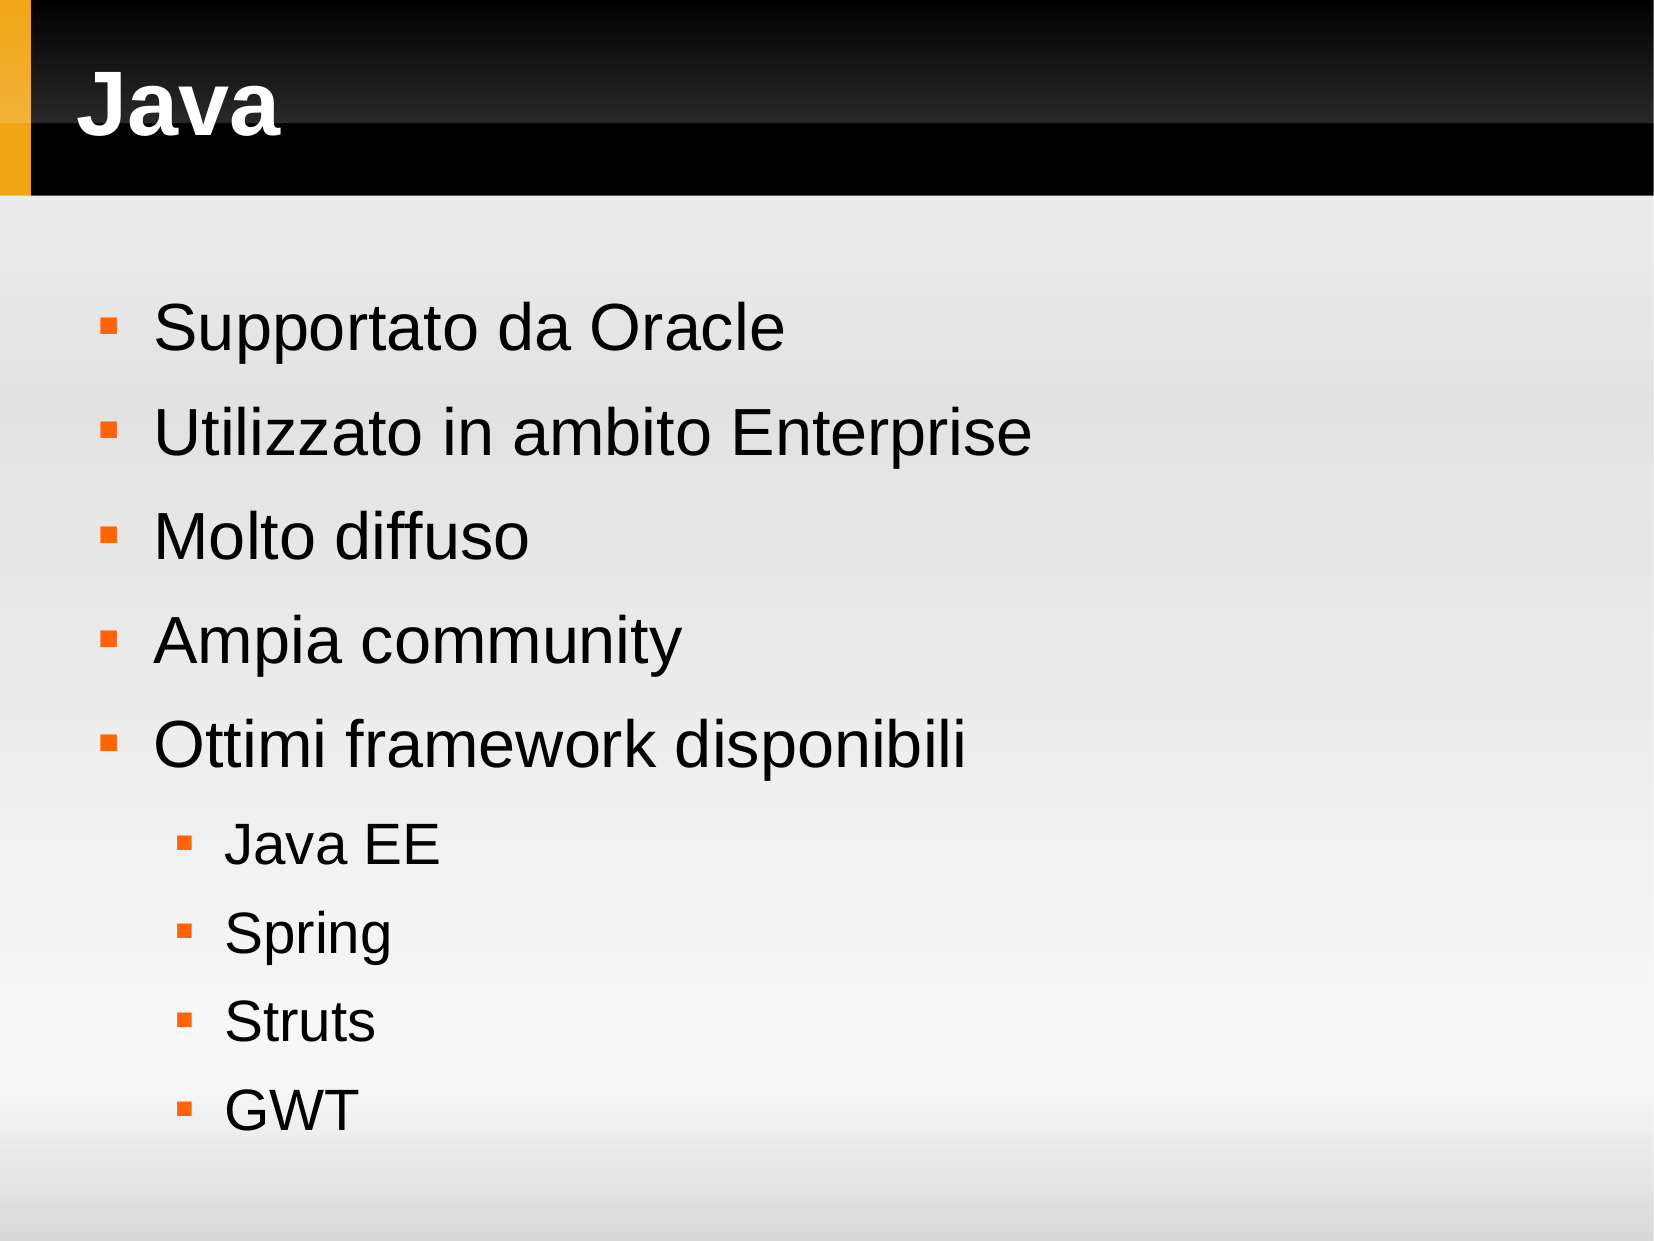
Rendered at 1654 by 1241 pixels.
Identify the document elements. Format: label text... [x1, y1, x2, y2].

title Java [76, 7, 1565, 200]
picture [0, 0, 1654, 1241]
list Supportato da Oracle Utilizzato in ambito Enterprise Molto diffuso Ampia community Ottimi framework disponibili Java EE Spring Struts GWT [82, 290, 1571, 1143]
